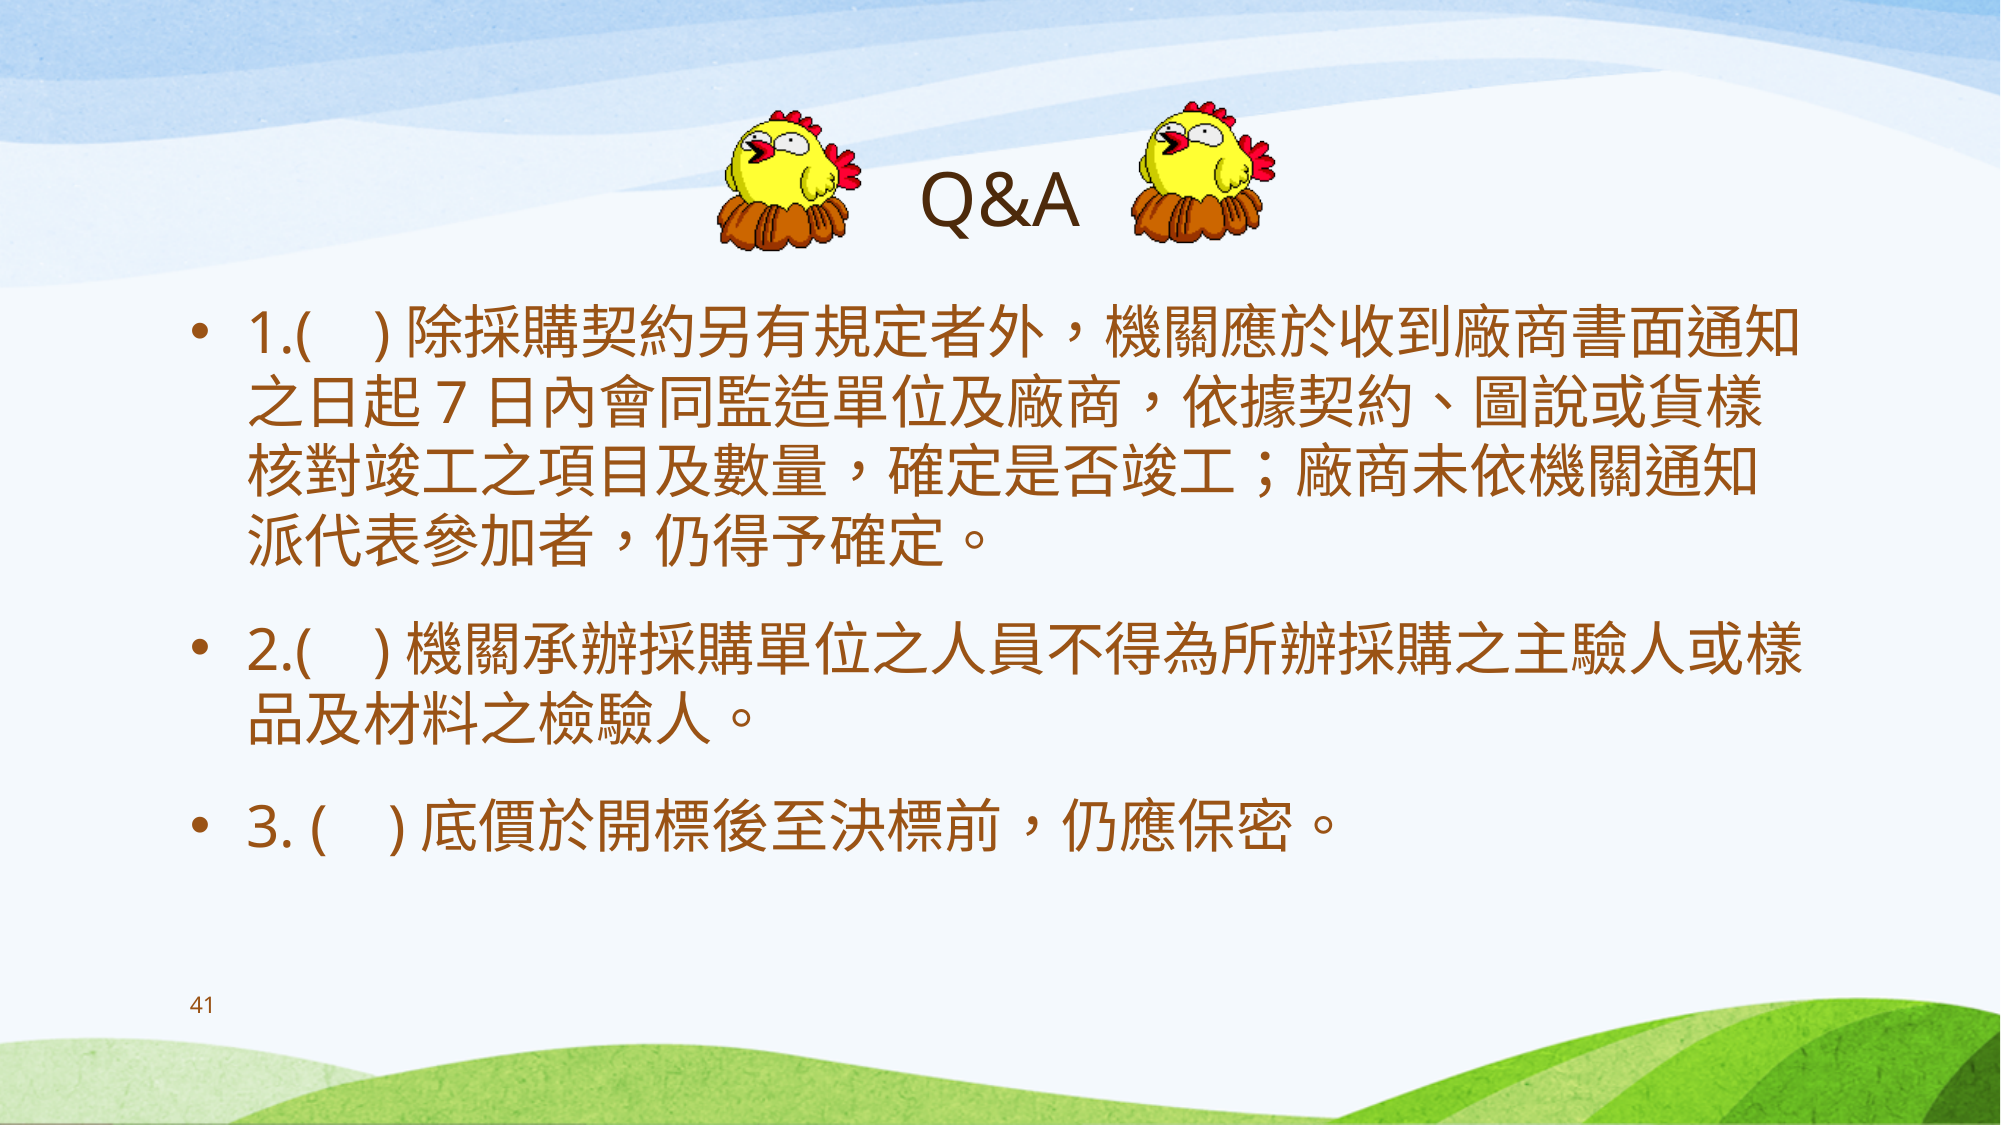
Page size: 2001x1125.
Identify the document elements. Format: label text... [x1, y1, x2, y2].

title Q&A [174, 50, 1825, 250]
slide_number <編號> [174, 987, 300, 1025]
picture [0, 0, 2001, 1125]
list 1.( )除採購契約另有規定者外，機關應於收到廠商書面通知之日起7日內會同監造單位及廠商，依據契約、圖說或貨樣核對竣工之項目及數量，確定是否竣工；廠商未依機關通知派代表參加者，仍得予確定。 2.( )機關承辦採購單位之人員不得為所辦採購之主驗人或樣品及材料之檢驗人。 3. ( )底價於開標後至決標前，仍應保密。 [174, 287, 1825, 1039]
